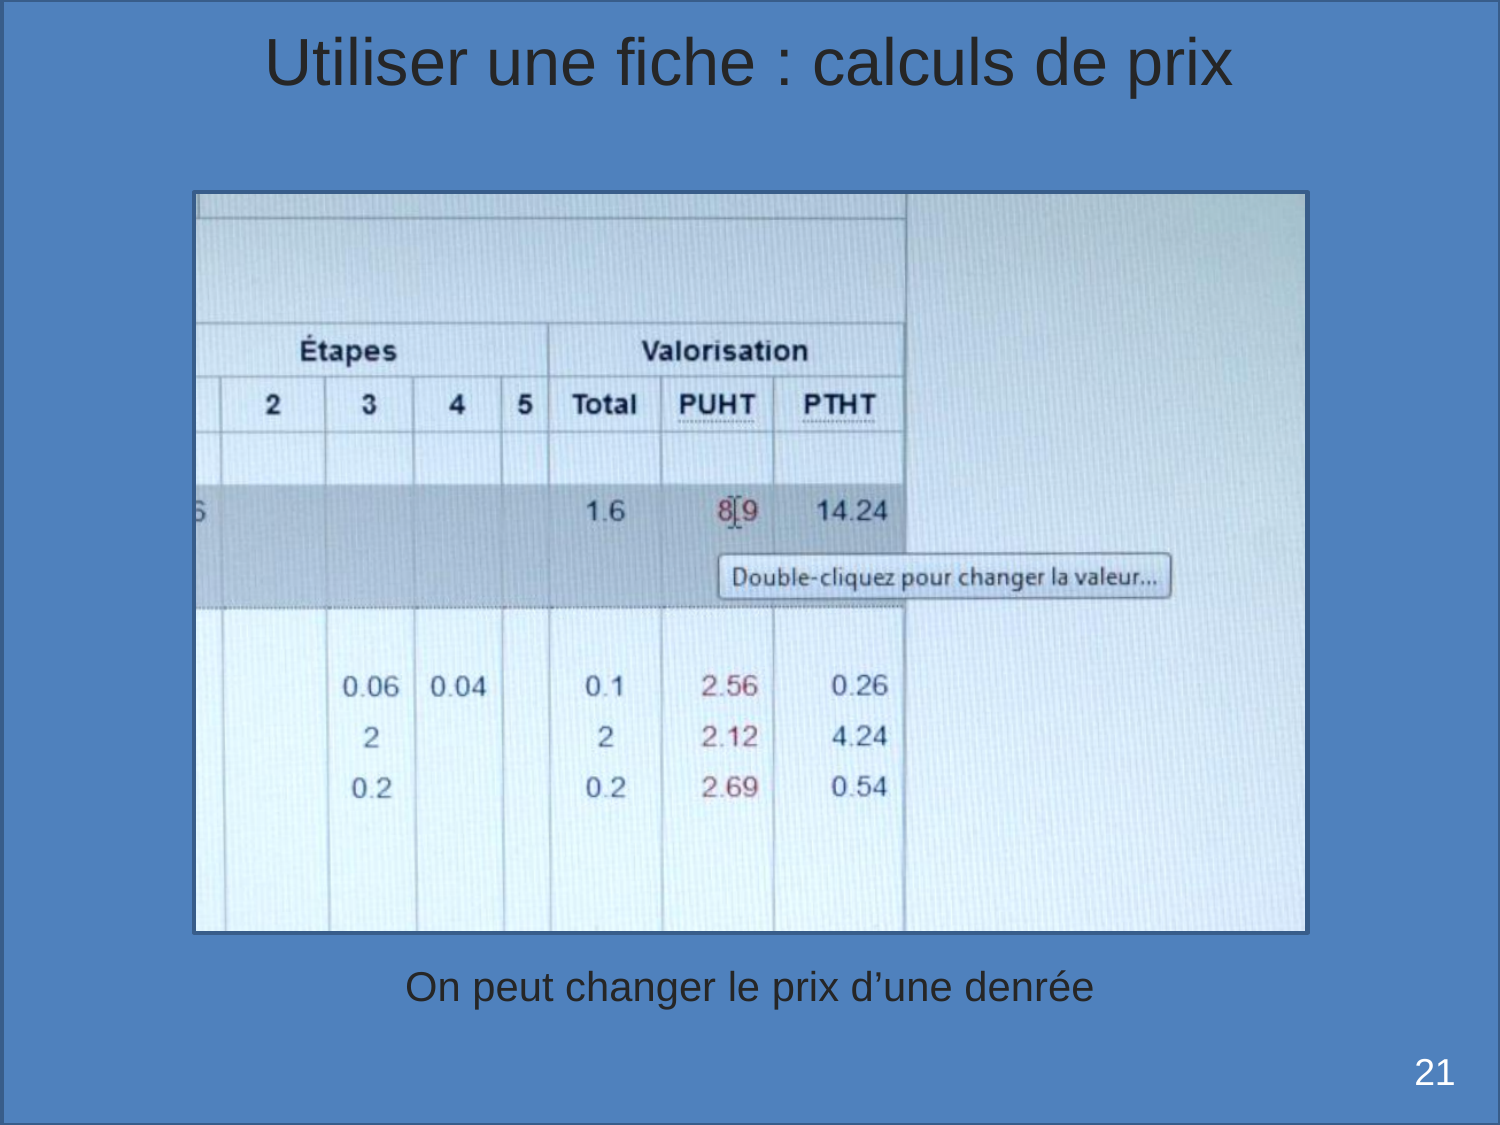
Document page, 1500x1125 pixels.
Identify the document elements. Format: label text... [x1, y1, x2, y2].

text_box [1, 0, 1500, 1125]
picture [195, 193, 1307, 932]
text_box Utiliser une fiche : calculs de prix [135, 10, 1365, 138]
subtitle On peut changer le prix d’une denrée [135, 952, 1365, 1118]
text_box <numéro> [1387, 1040, 1483, 1101]
